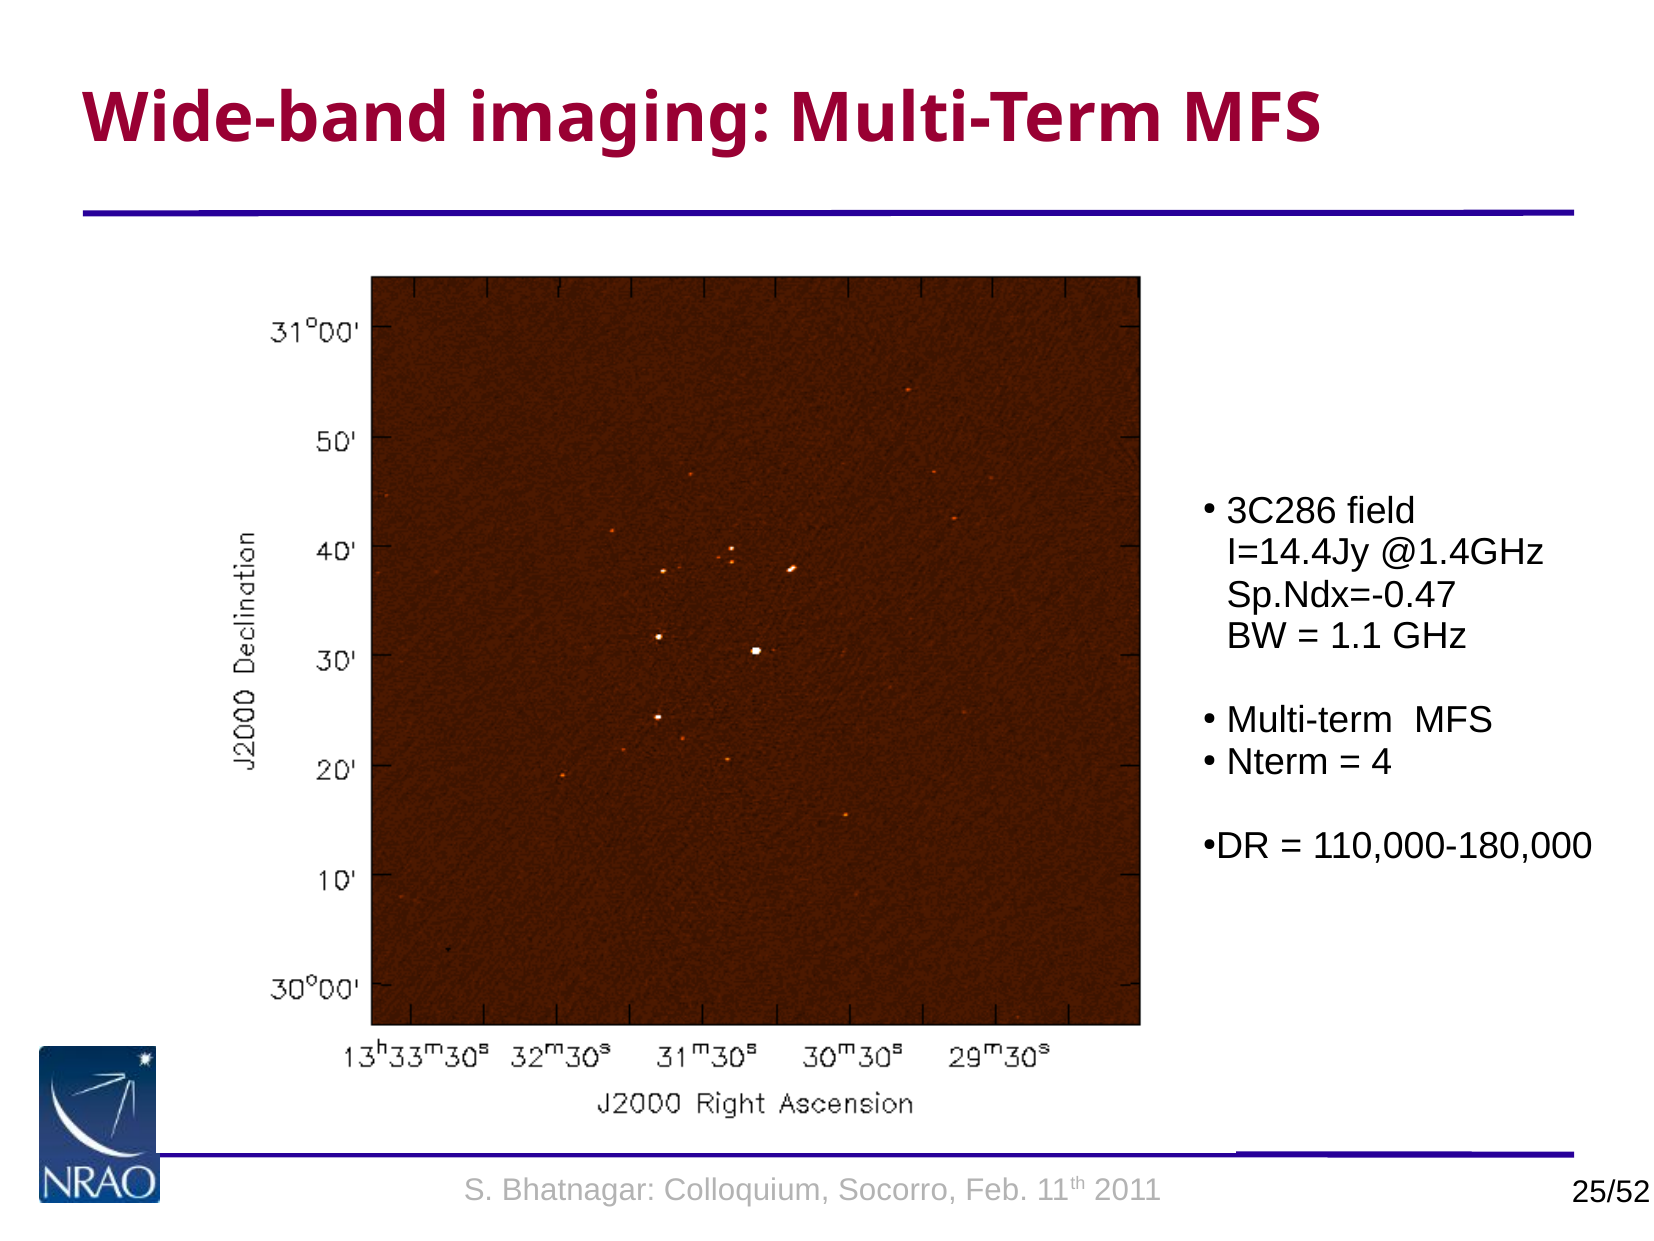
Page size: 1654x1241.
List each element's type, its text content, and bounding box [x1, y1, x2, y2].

picture [0, 0, 1654, 1241]
title Wide-band imaging: Multi-Term MFS [82, 49, 1571, 180]
text_box 3C286 field I=14.4Jy @1.4GHz Sp.Ndx=-0.47 BW = 1.1 GHz Multi-term MFS Nterm = 4 DR = 110,000-180,000 [1188, 481, 1608, 875]
